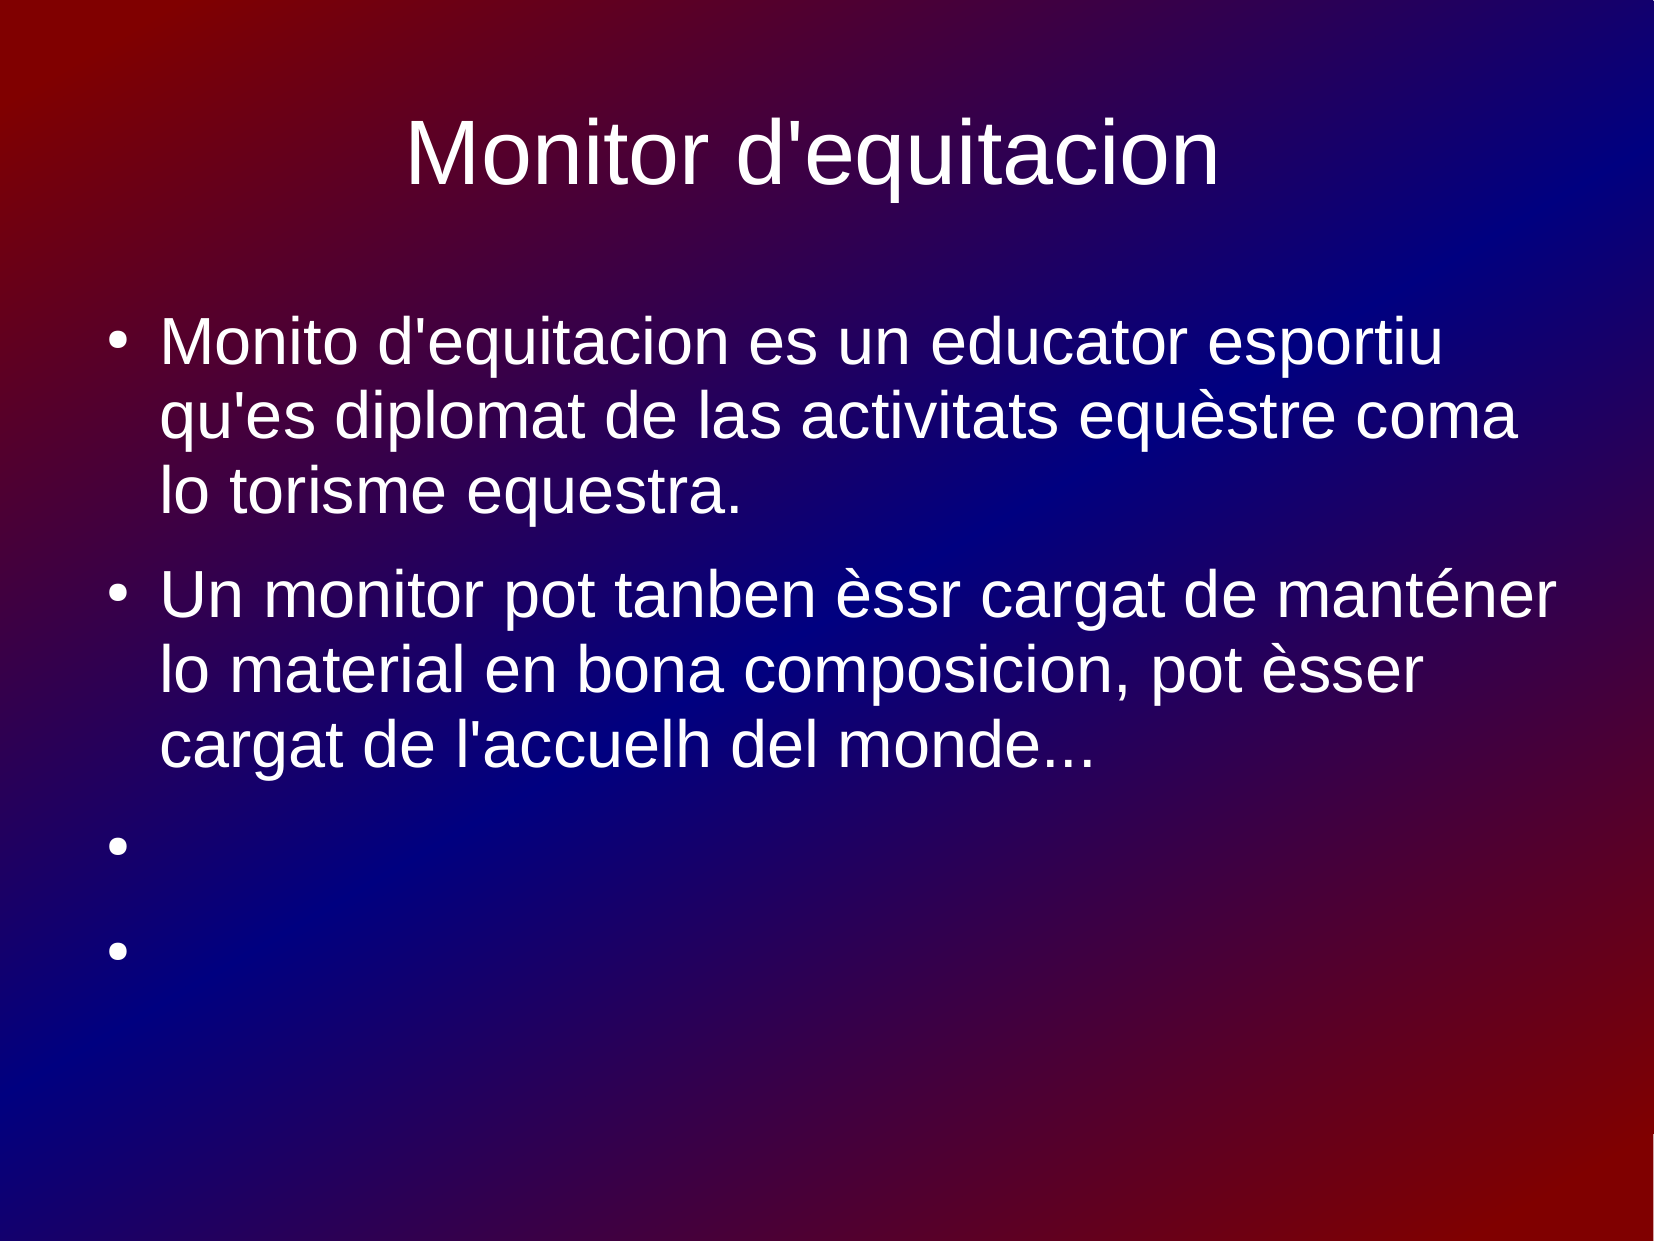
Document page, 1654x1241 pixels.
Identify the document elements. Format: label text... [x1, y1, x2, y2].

title Monitor d'equitacion [82, 49, 1571, 257]
list Monito d'equitacion es un educator esportiu qu'es diplomat de las activitats equèstre coma lo torisme equestra. Un monitor pot tanben èssr cargat de manténer lo material en bona composicion, pot èsser cargat de l'accuelh del monde... [88, 303, 1577, 1123]
